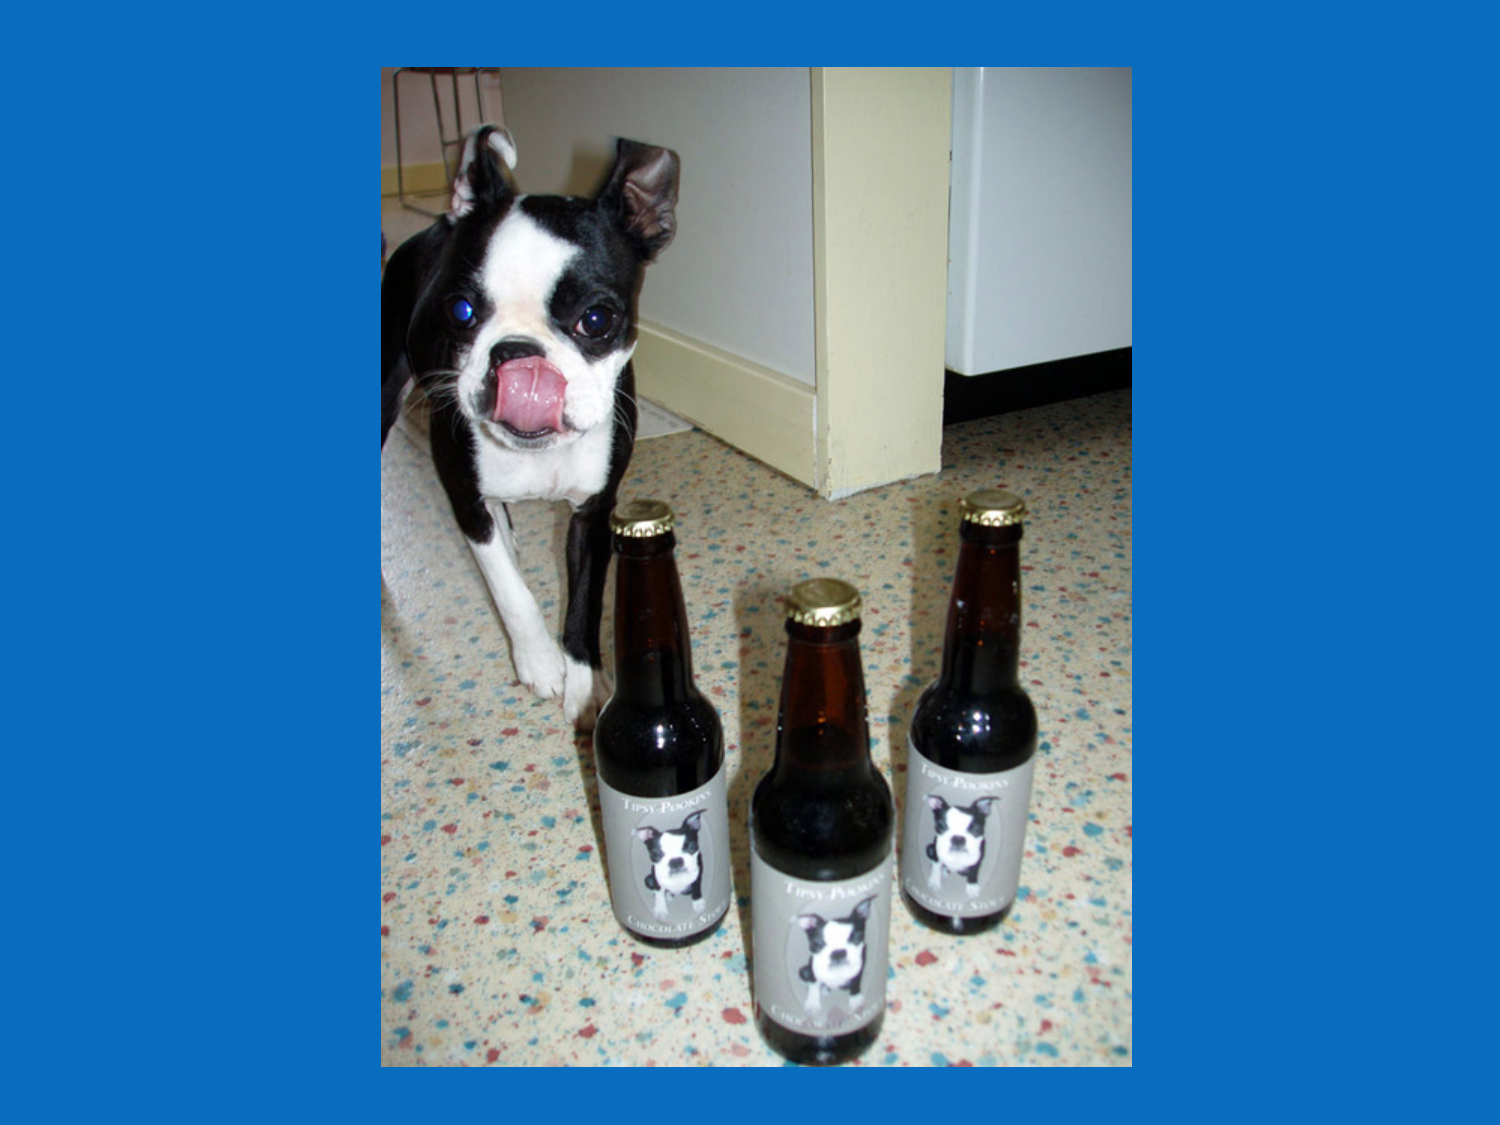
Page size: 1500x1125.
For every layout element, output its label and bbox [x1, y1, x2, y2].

picture [381, 67, 1132, 1067]
